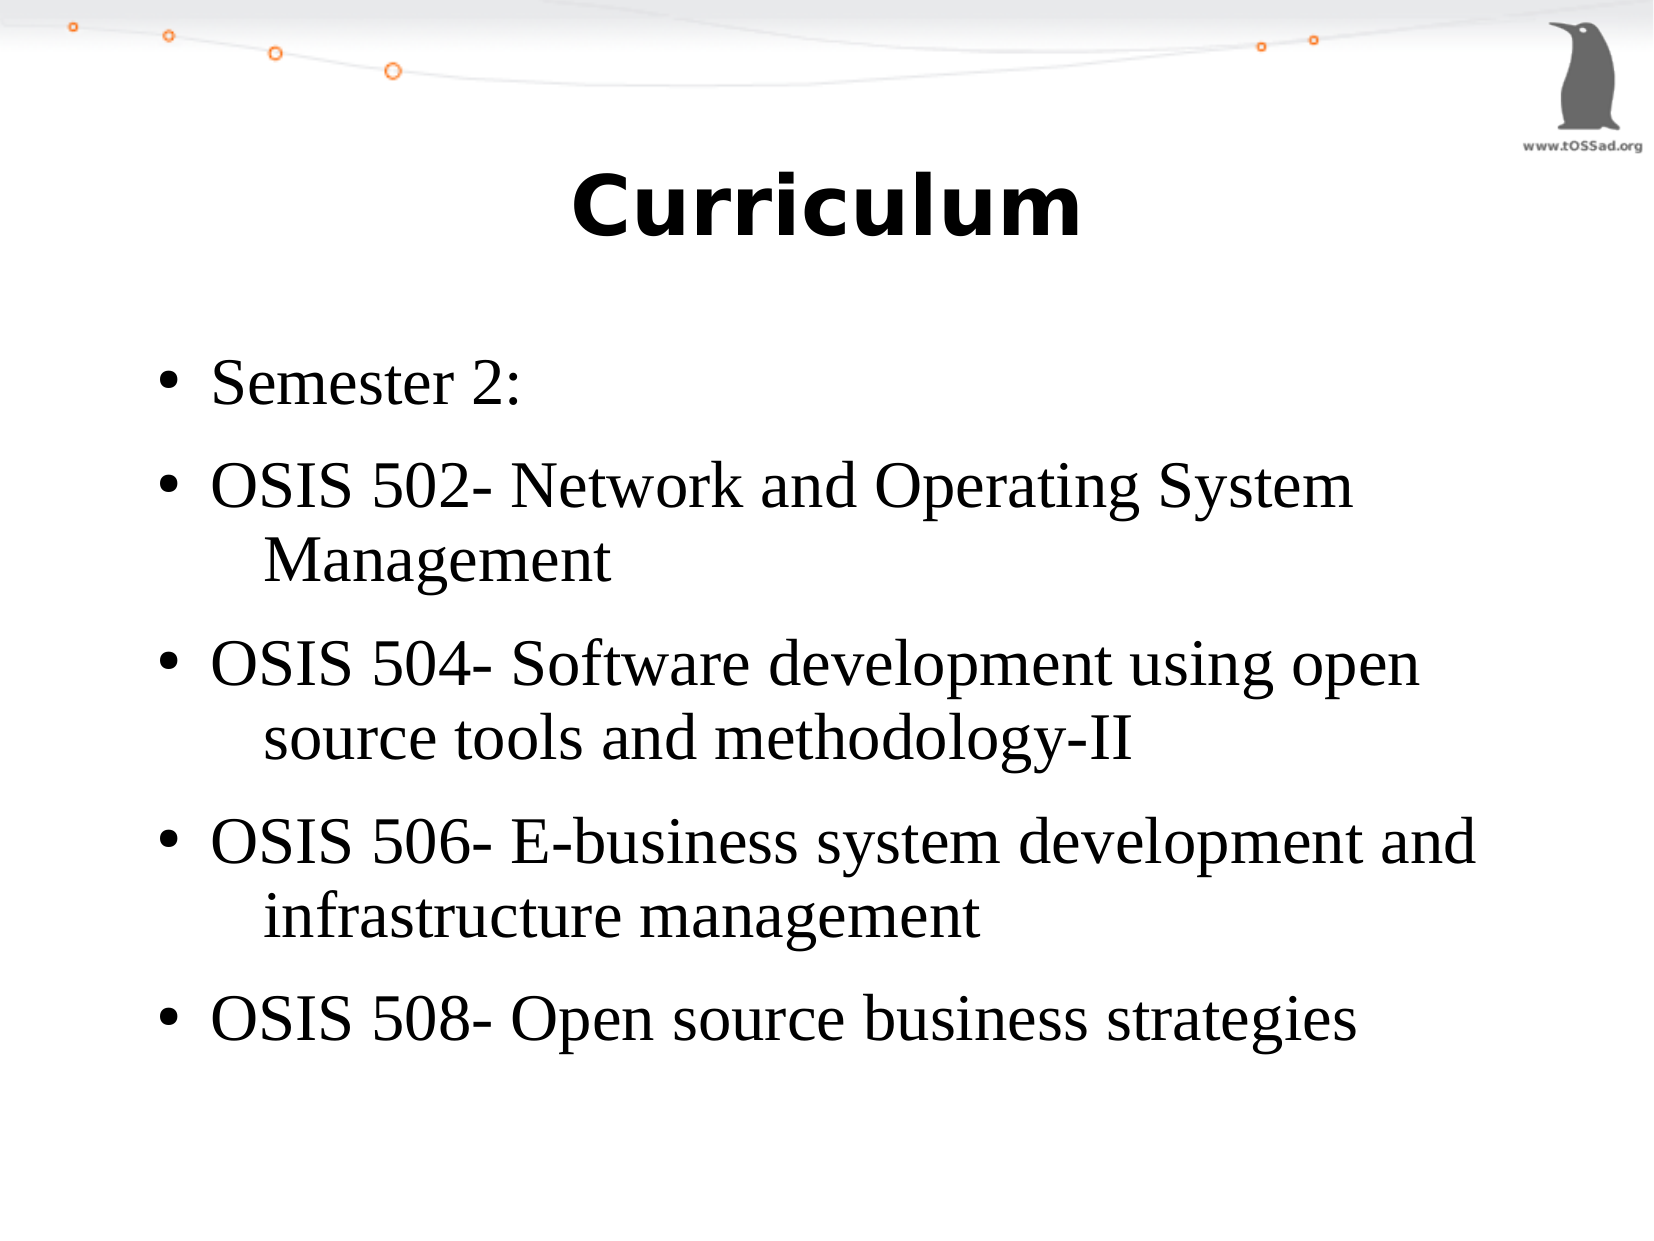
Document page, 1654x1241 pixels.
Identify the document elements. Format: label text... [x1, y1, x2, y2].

picture [0, 0, 1654, 157]
title Curriculum [121, 102, 1534, 311]
list Semester 2: OSIS 502- Network and Operating System Management OSIS 504- Software development using open source tools and methodology-II OSIS 506- E-business system development and infrastructure management OSIS 508- Open source business strategies [121, 344, 1534, 1127]
